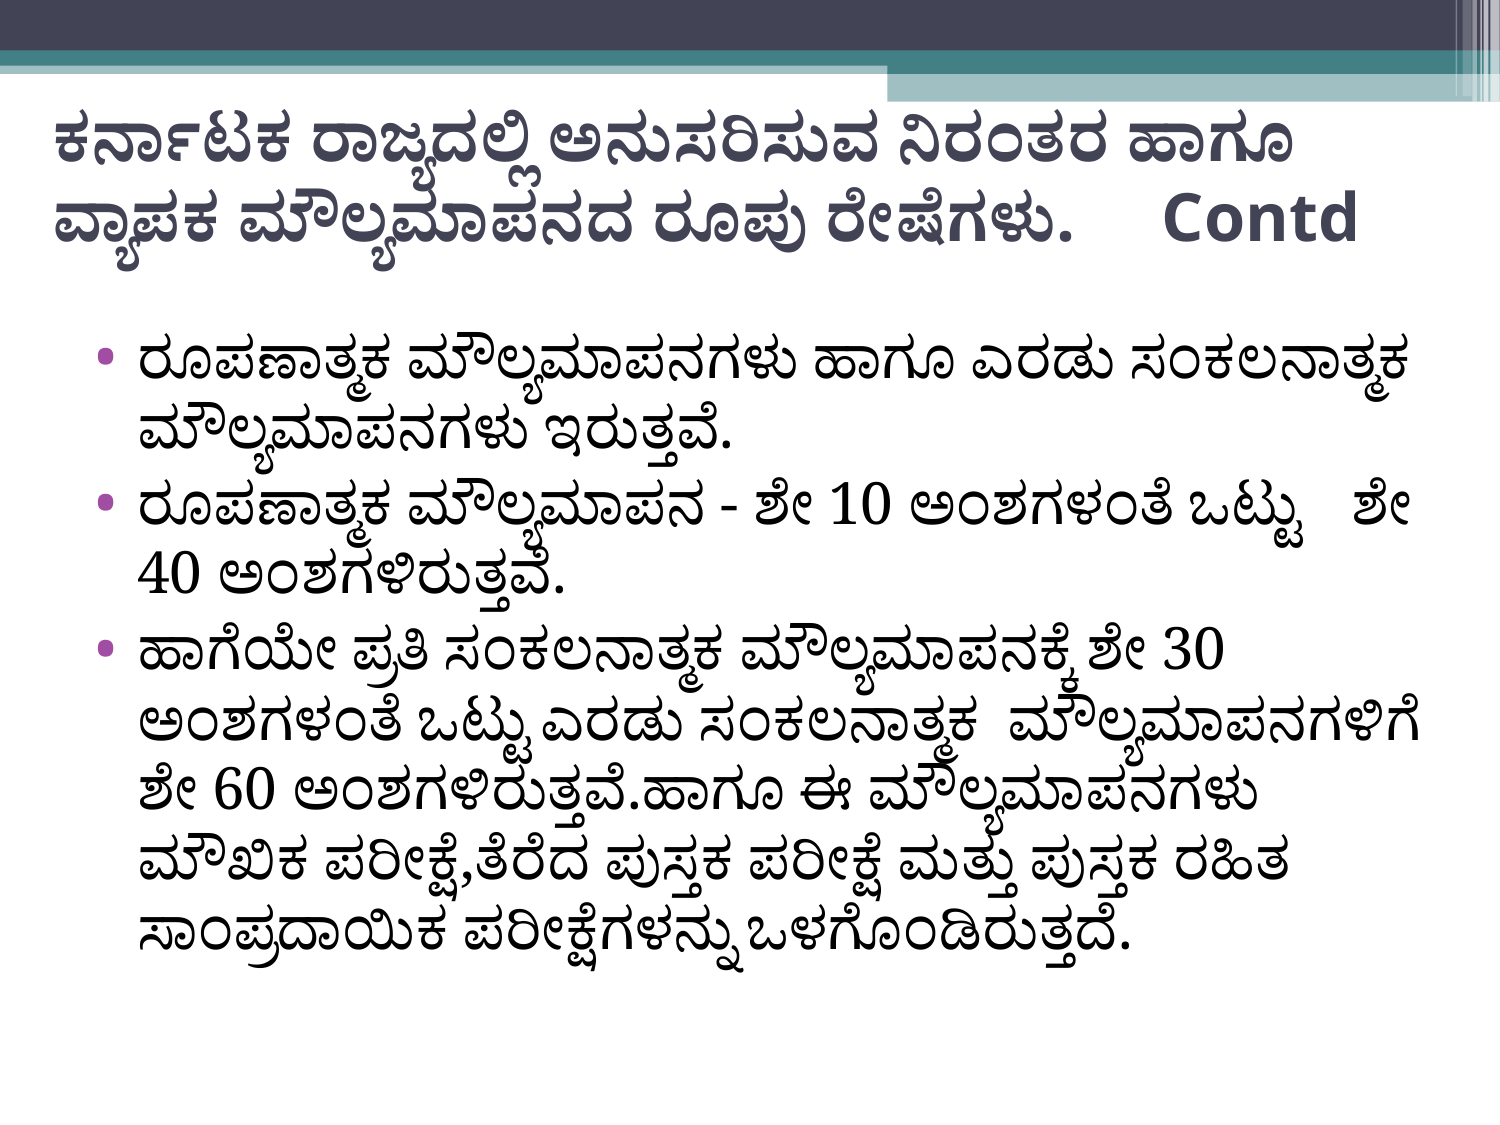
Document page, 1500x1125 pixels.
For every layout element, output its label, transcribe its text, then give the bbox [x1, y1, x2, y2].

list ರೂಪಣಾತ್ಮಕ ಮೌಲ್ಯಮಾಪನಗಳು ಹಾಗೂ ಎರಡು ಸಂಕಲನಾತ್ಮಕ ಮೌಲ್ಯಮಾಪನಗಳು ಇರುತ್ತವೆ. ರೂಪಣಾತ್ಮಕ ಮೌಲ್ಯಮಾಪನ - ಶೇ 10 ಅಂಶಗಳಂತೆ ಒಟ್ಟು ಶೇ 40 ಅಂಶಗಳಿರುತ್ತವೆ. ಹಾಗೆಯೇ ಪ್ರತಿ ಸಂಕಲನಾತ್ಮಕ ಮೌಲ್ಯಮಾಪನಕ್ಕೆ ಶೇ 30 ಅಂಶಗಳಂತೆ ಒಟ್ಟು ಎರಡು ಸಂಕಲನಾತ್ಮಕ ಮೌಲ್ಯಮಾಪನಗಳಿಗೆ ಶೇ 60 ಅಂಶಗಳಿರುತ್ತವೆ.ಹಾಗೂ ಈ ಮೌಲ್ಯಮಾಪನಗಳು ಮೌಖಿಕ ಪರೀಕ್ಷೆ,ತೆರೆದ ಪುಸ್ತಕ ಪರೀಕ್ಷೆ ಮತ್ತು ಪುಸ್ತಕ ರಹಿತ ಸಾಂಪ್ರದಾಯಿಕ ಪರೀಕ್ಷೆಗಳನ್ನು ಒಳಗೊಂಡಿರುತ್ತದೆ. [62, 312, 1438, 1079]
title ಕರ್ನಾಟಕ ರಾಜ್ಯದಲ್ಲಿ ಅನುಸರಿಸುವ ನಿರಂತರ ಹಾಗೂ ವ್ಯಾಪಕ ಮೌಲ್ಯಮಾಪನದ ರೂಪು ರೇಷೆಗಳು. Contd [37, 47, 1476, 303]
